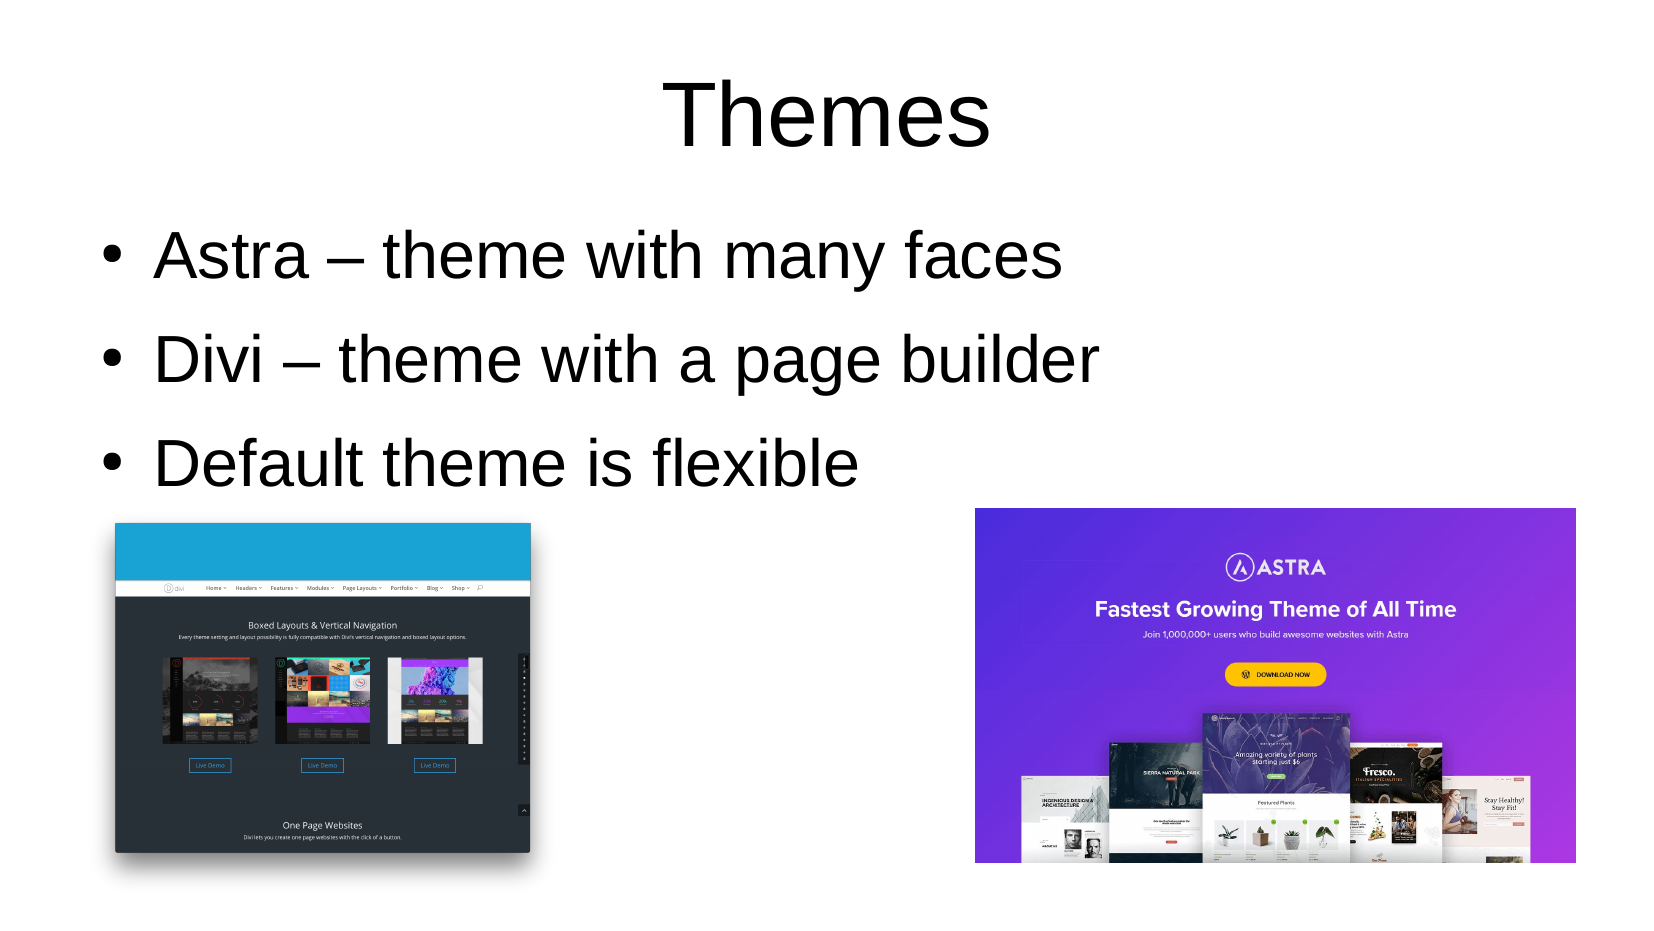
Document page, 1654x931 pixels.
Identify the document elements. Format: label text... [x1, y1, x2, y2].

picture [82, 504, 563, 901]
list Astra – theme with many faces Divi – theme with a page builder Default theme is flexible [82, 217, 1571, 758]
picture [975, 508, 1576, 863]
title Themes [82, 37, 1571, 193]
